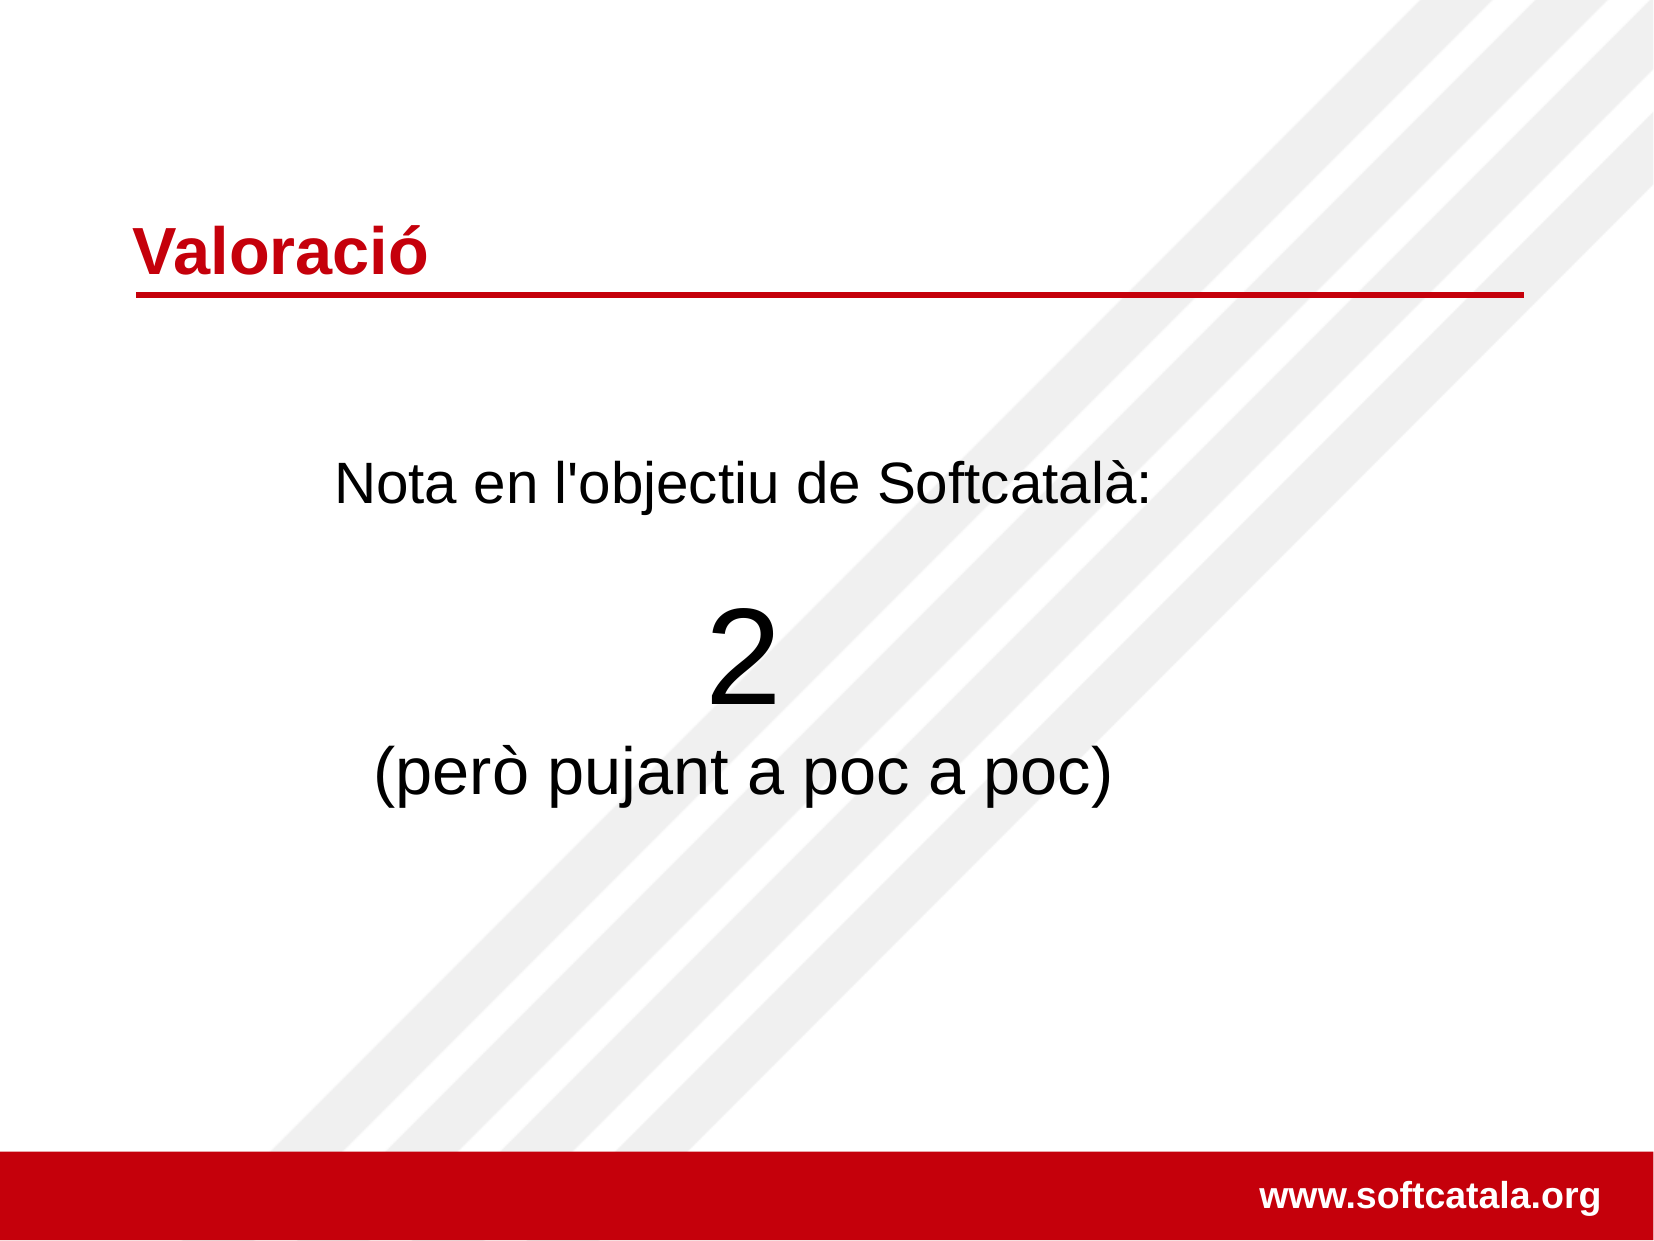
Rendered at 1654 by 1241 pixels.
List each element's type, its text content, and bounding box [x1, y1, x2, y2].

text_box www.softcatala.org [0, 1151, 1654, 1241]
text_box Valoració [118, 206, 1501, 297]
picture [0, 0, 1654, 1151]
text_box Nota en l'objectiu de Softcatalà: 2 (però pujant a poc a poc) [319, 442, 1169, 817]
